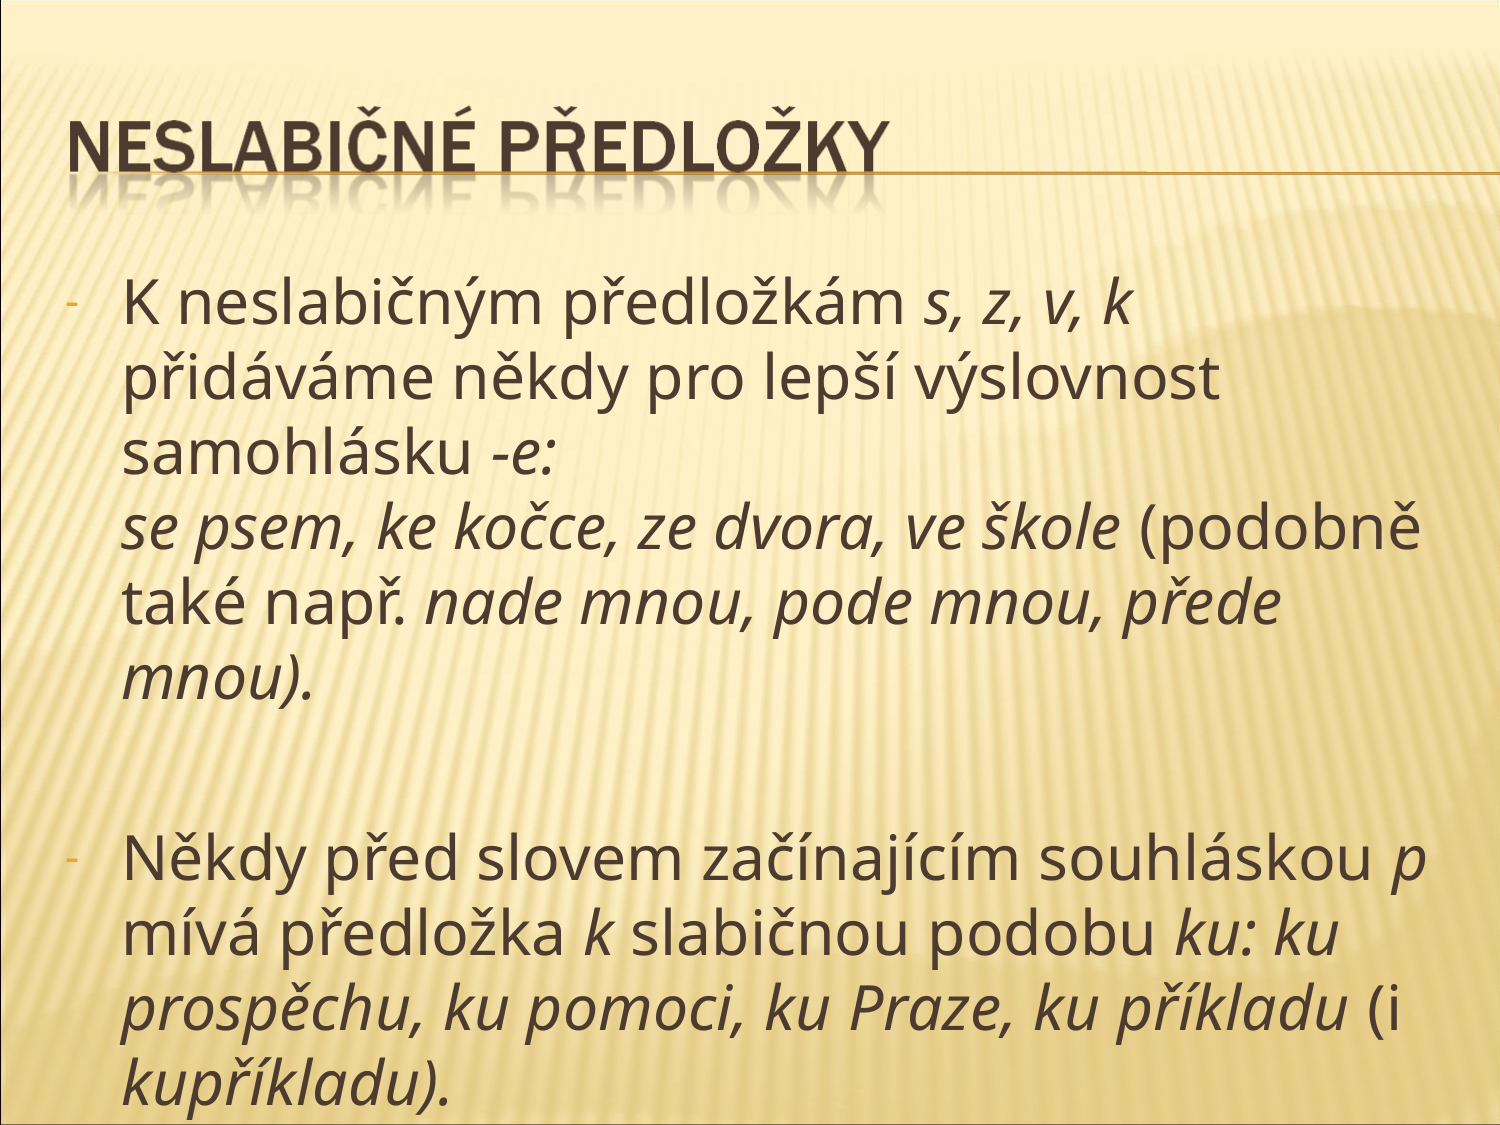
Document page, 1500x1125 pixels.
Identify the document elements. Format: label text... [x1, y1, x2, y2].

text_box [16, 73, 1477, 264]
picture [0, 0, 1500, 1125]
list K neslabičným předložkám s, z, v, k přidáváme někdy pro lepší výslovnost samohlásku -e: se psem, ke kočce, ze dvora, ve škole (podobně také např. nade mnou, pode mnou, přede mnou). Někdy před slovem začínajícím souhláskou p mívá předložka k slabičnou podobu ku: ku prospěchu, ku pomoci, ku Praze, ku příkladu (i kupříkladu). [50, 254, 1476, 1125]
